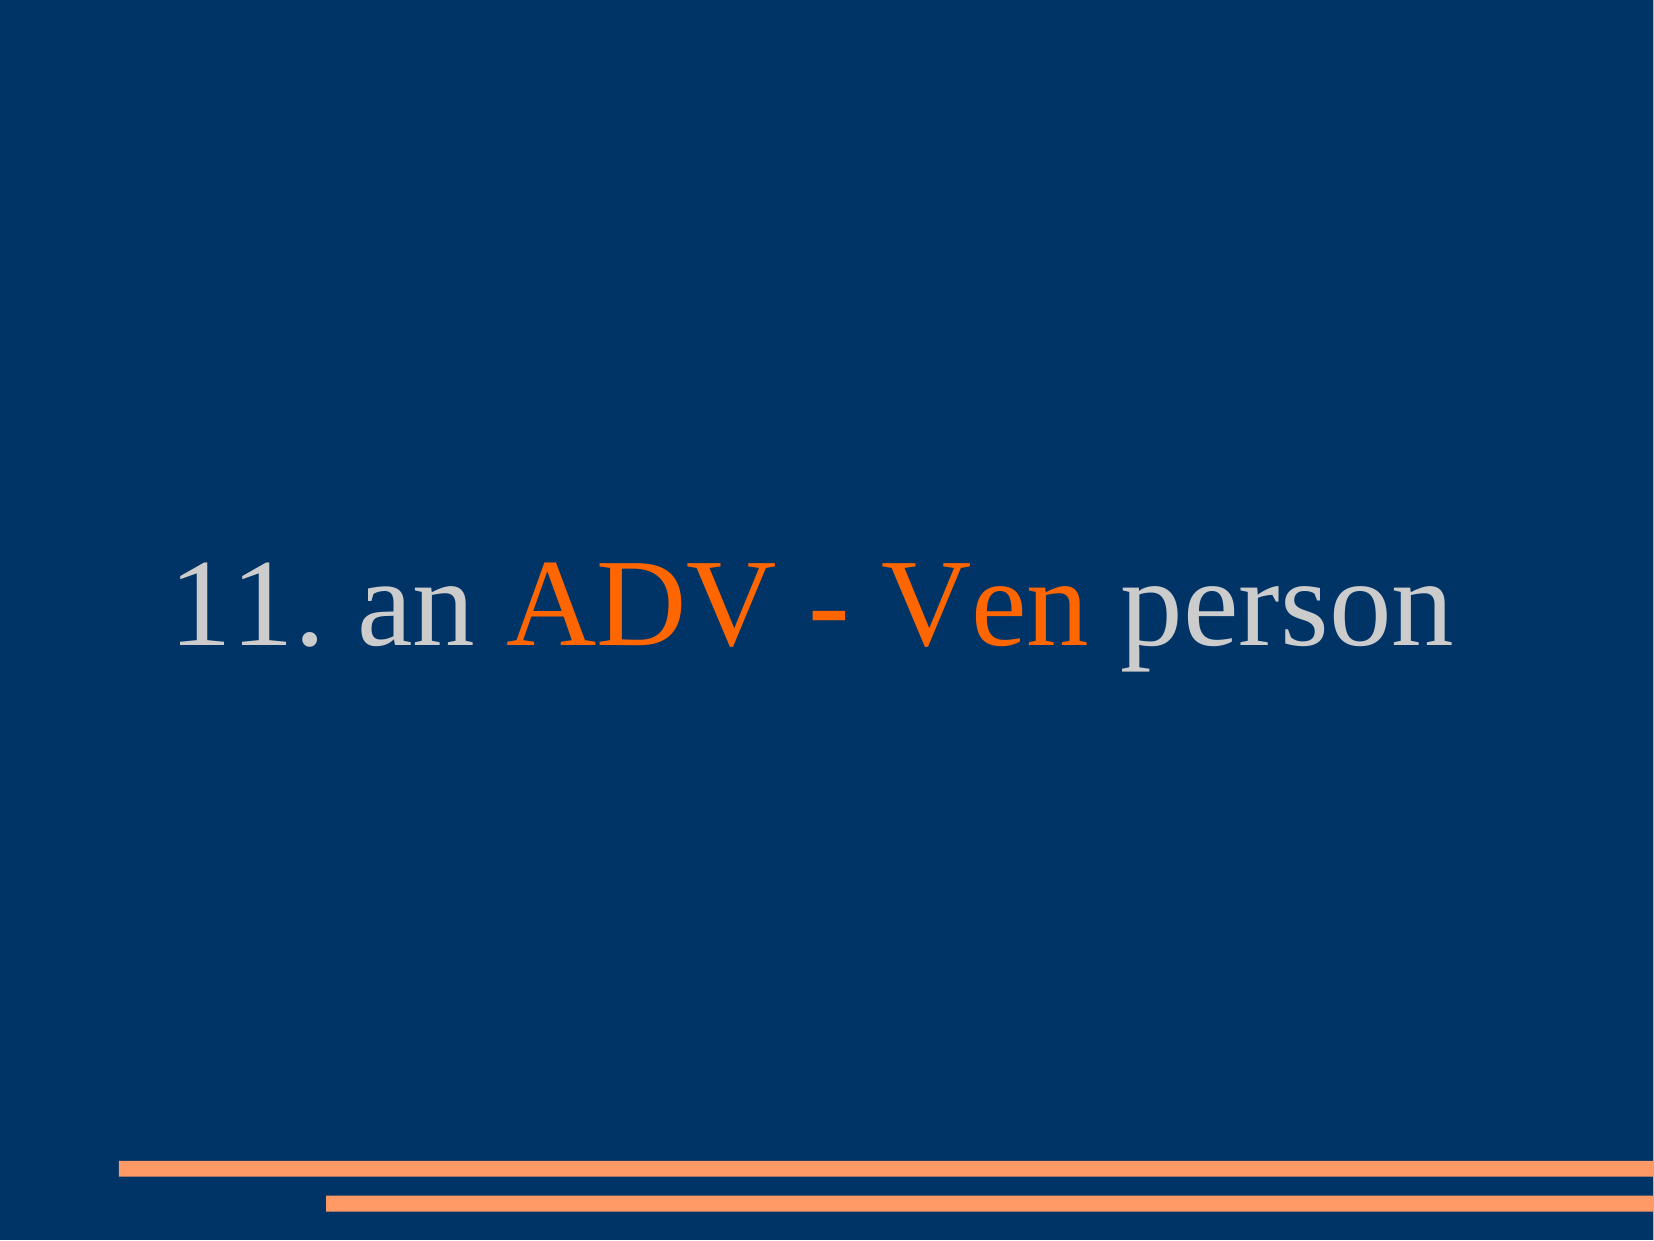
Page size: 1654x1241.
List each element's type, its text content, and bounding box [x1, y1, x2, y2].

subtitle 11. an ADV - Ven person [121, 187, 1561, 1241]
